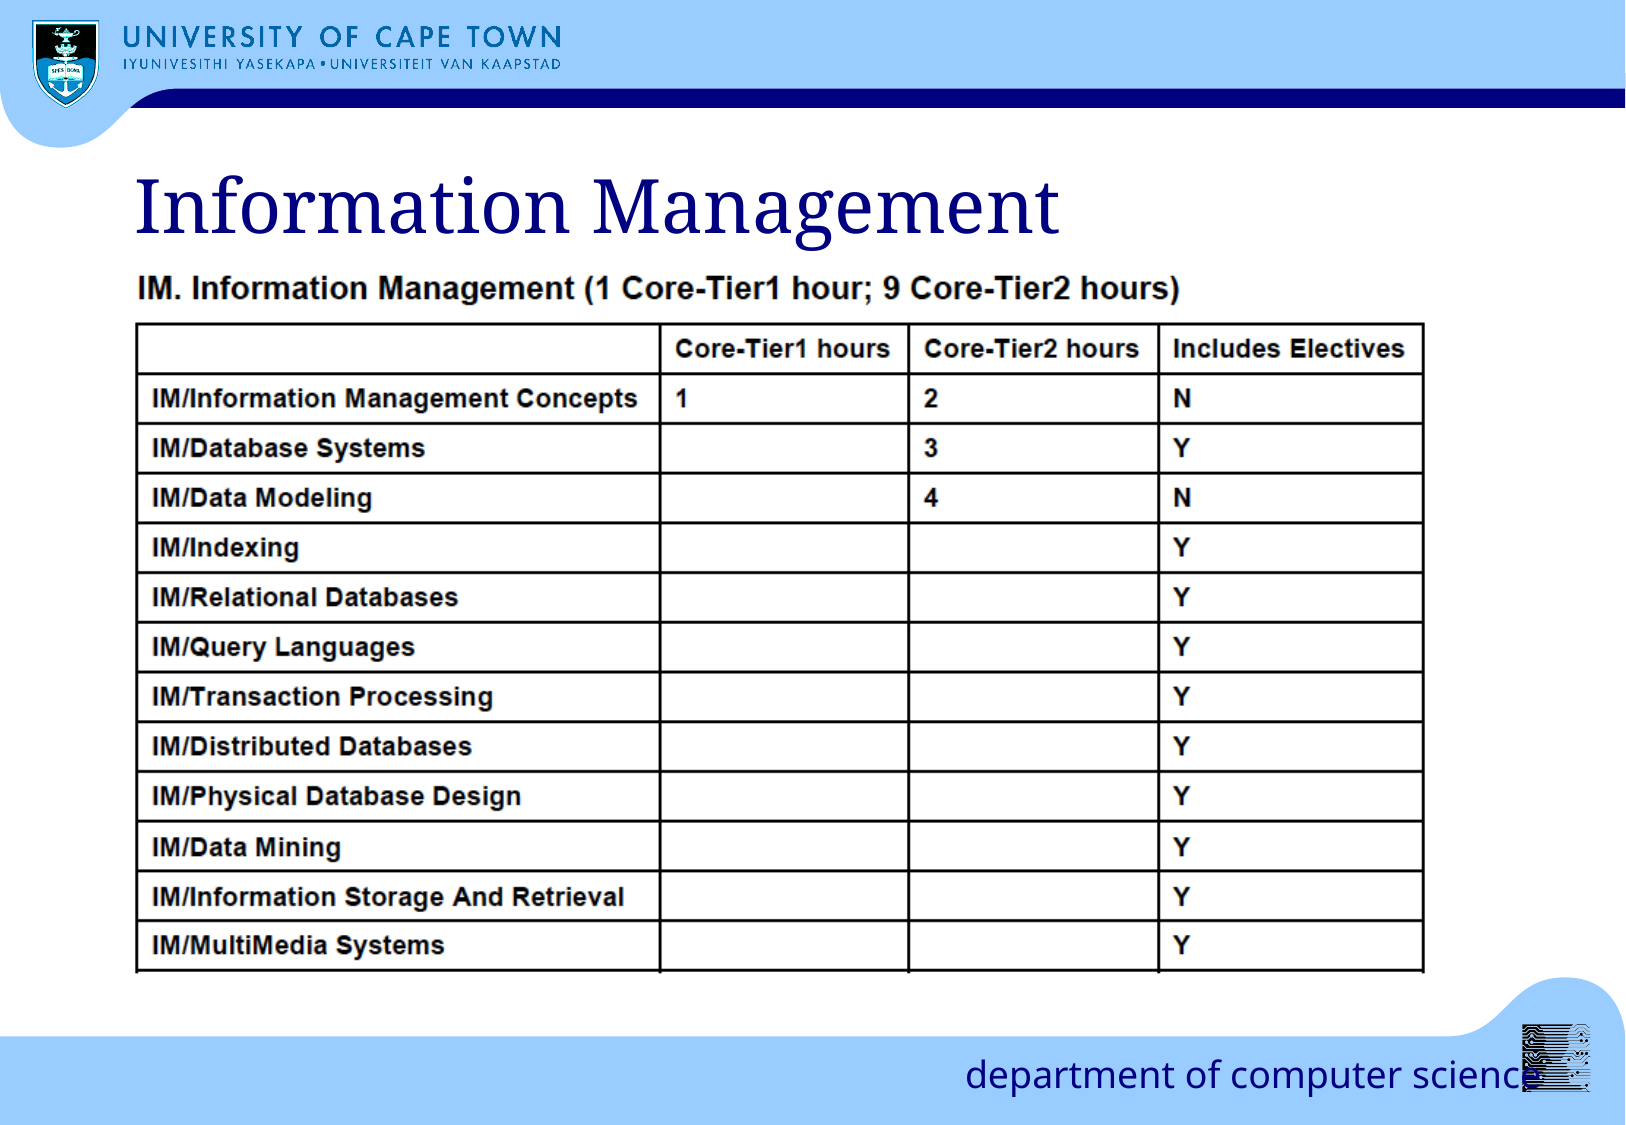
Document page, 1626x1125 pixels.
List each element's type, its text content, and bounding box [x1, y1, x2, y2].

picture [120, 23, 563, 71]
title Information Management [134, 140, 1571, 268]
picture [32, 20, 100, 109]
picture [1522, 1024, 1591, 1092]
picture [115, 257, 1444, 991]
picture [1526, 1070, 1536, 1076]
